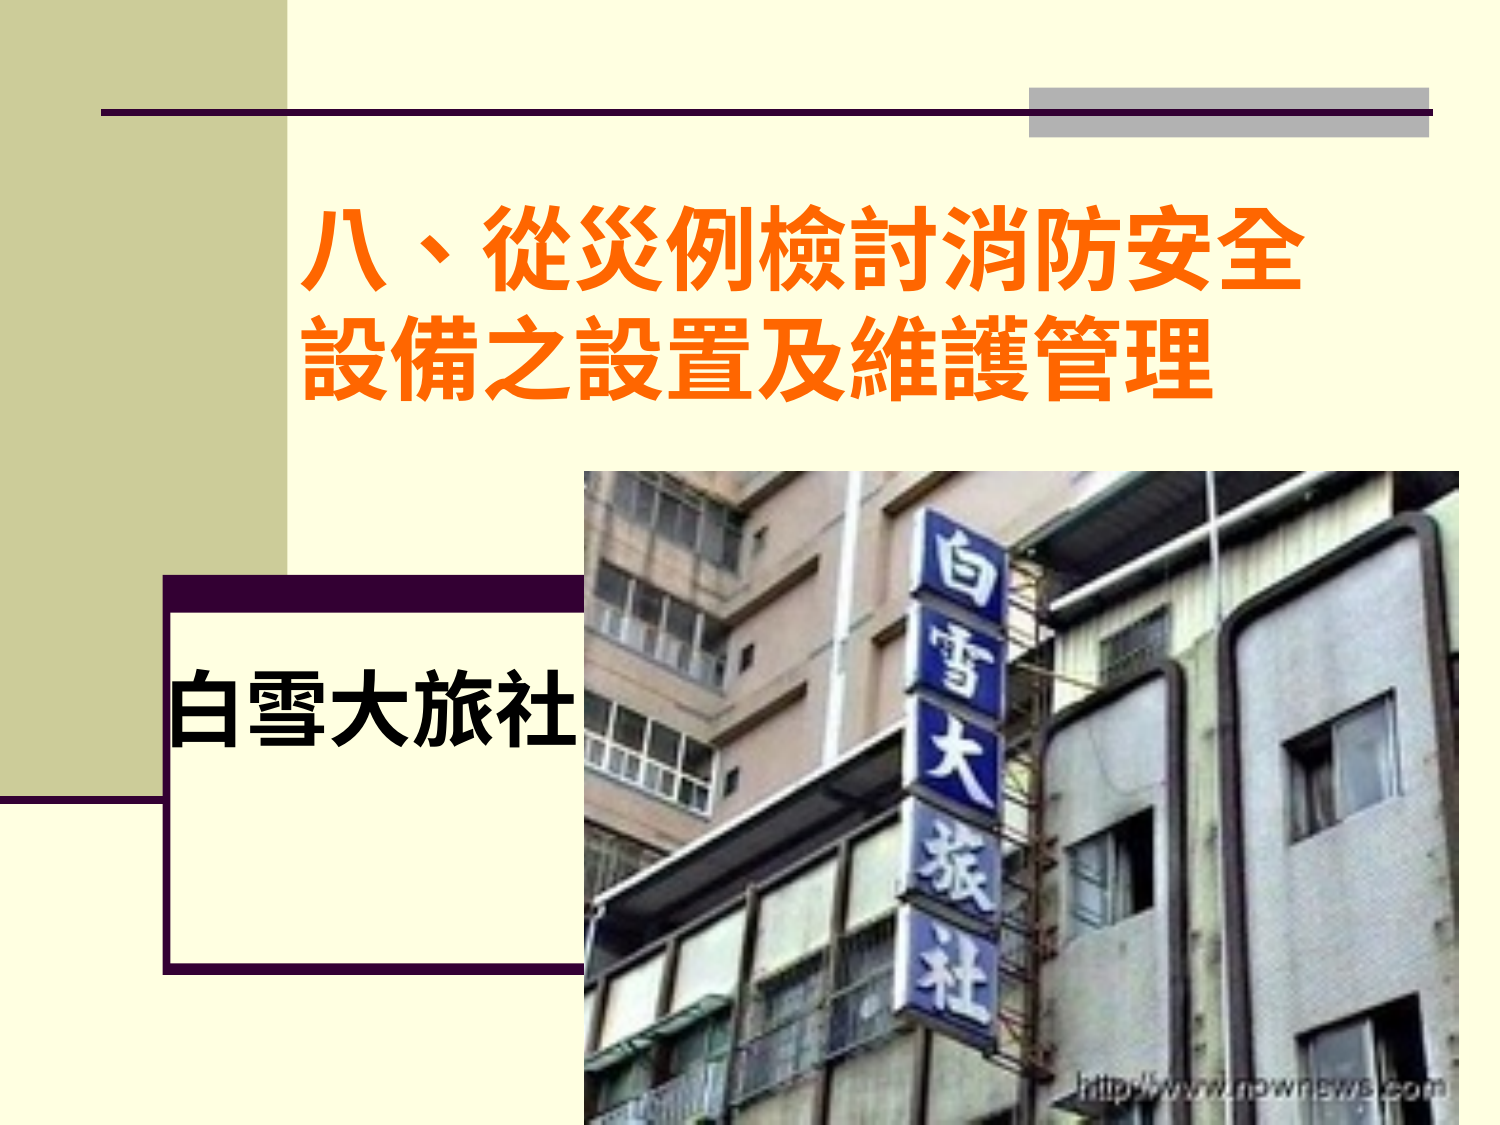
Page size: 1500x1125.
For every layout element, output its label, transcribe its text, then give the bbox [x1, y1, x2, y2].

picture [584, 471, 1459, 1125]
text_box 八、從災例檢討消防安全設備之設置及維護管理 [283, 184, 1412, 420]
title 白雪大旅社 [147, 597, 609, 816]
